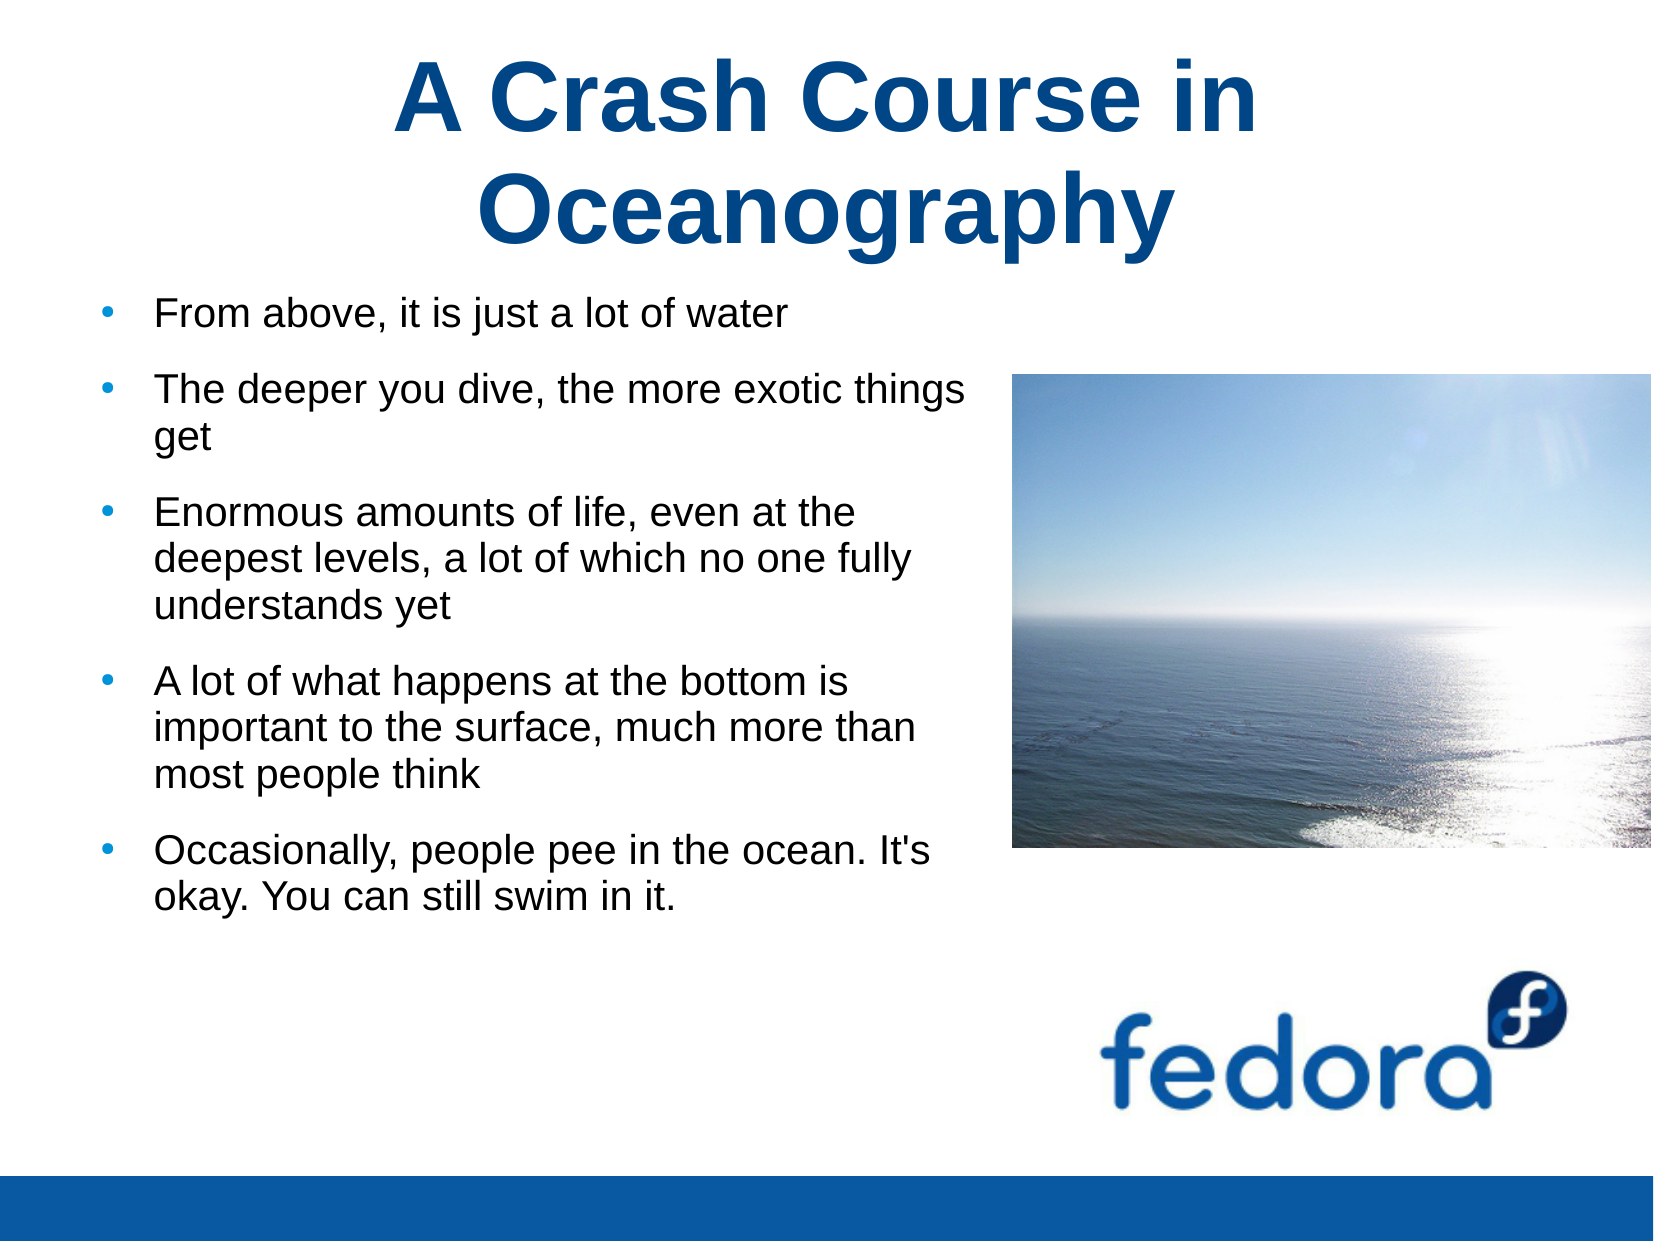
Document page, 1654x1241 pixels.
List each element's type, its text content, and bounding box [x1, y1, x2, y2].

list From above, it is just a lot of water The deeper you dive, the more exotic things get Enormous amounts of life, even at the deepest levels, a lot of which no one fully understands yet A lot of what happens at the bottom is important to the surface, much more than most people think Occasionally, people pee in the ocean. It's okay. You can still swim in it. [82, 290, 976, 1109]
title A Crash Course in Oceanography [82, 41, 1571, 265]
picture [0, 0, 1654, 1241]
